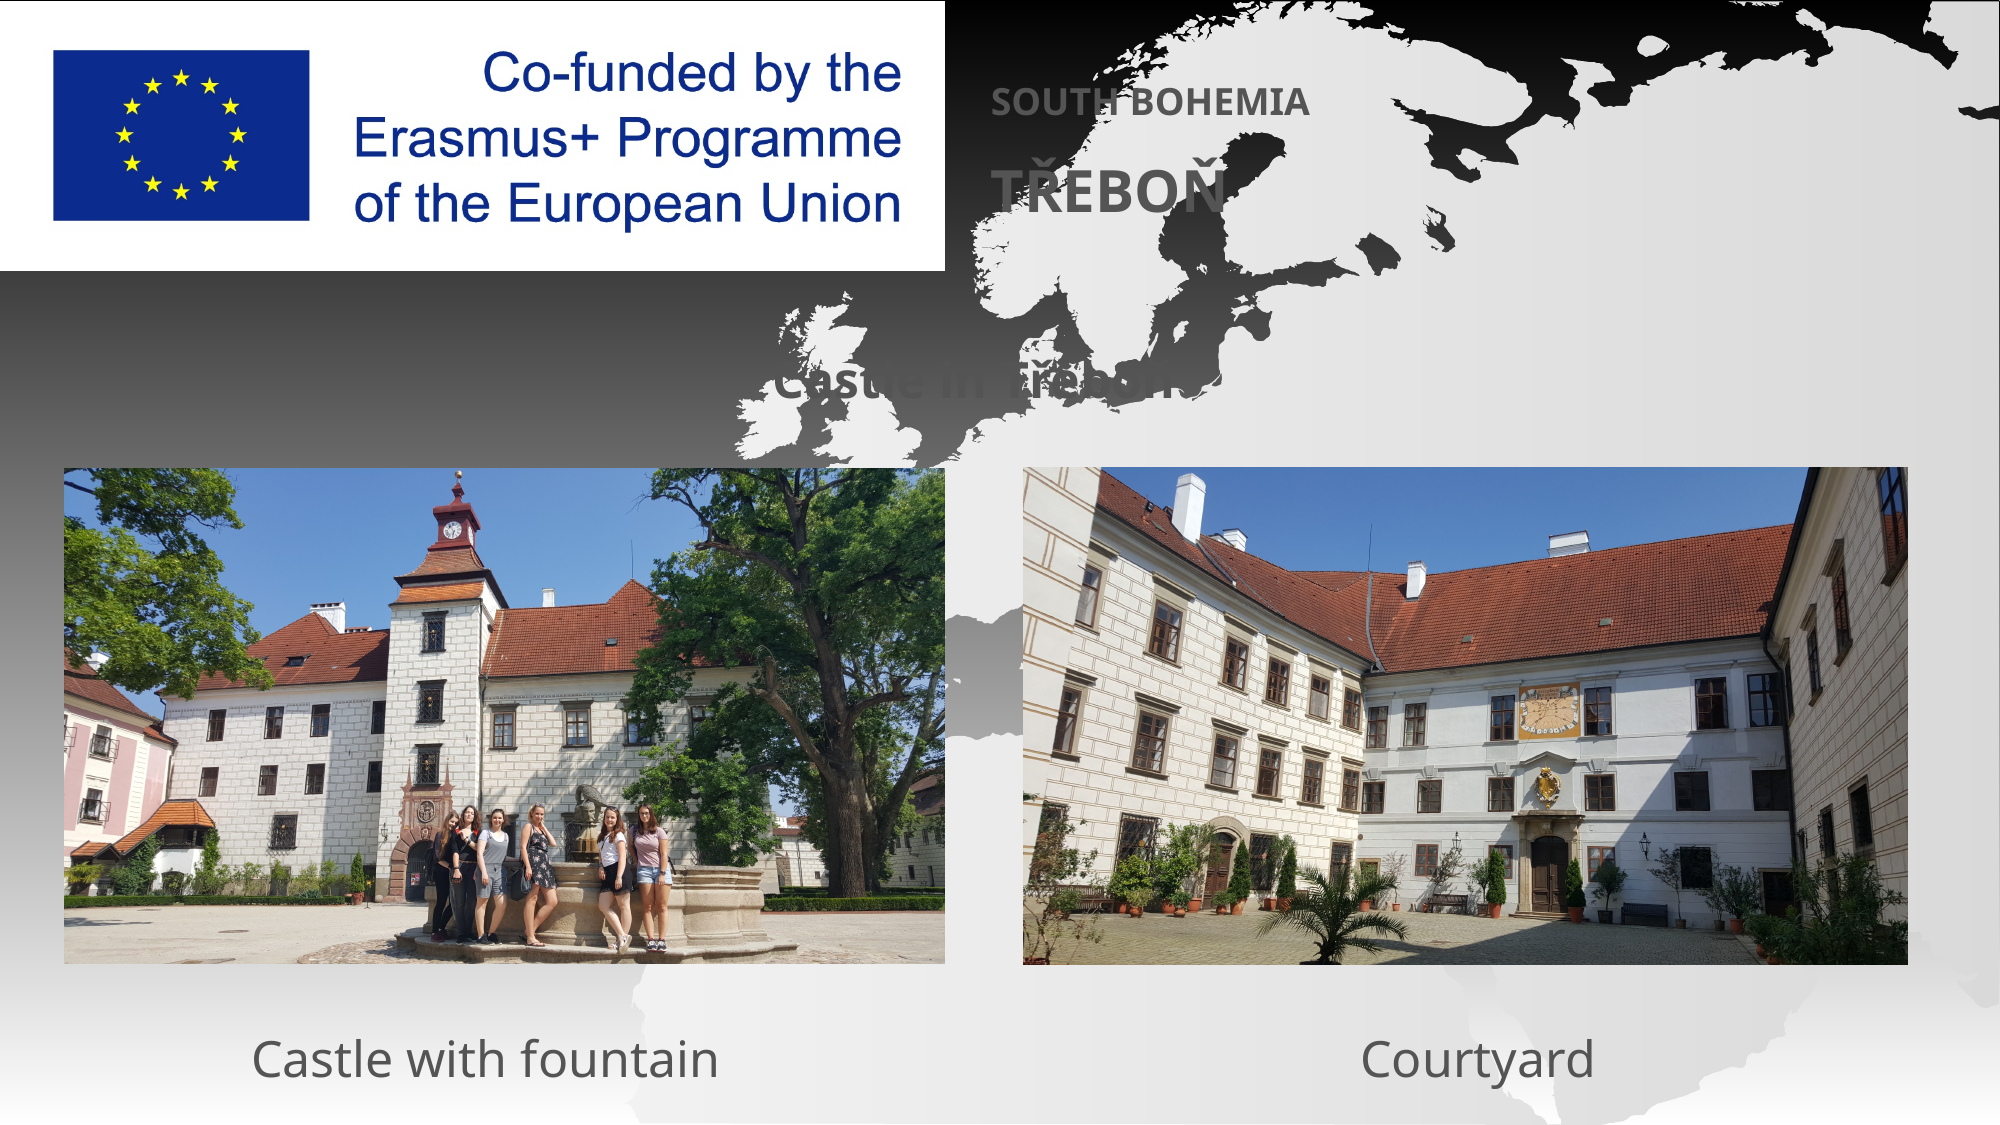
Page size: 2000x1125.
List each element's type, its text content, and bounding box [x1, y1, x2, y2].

picture [1023, 467, 1908, 966]
text_box SOUTH BOHEMIA TŘEBOŇ [976, 68, 1945, 237]
picture [64, 468, 945, 965]
text_box Castle with fountain [66, 1020, 906, 1098]
text_box Courtyard [1023, 1020, 1933, 1098]
picture [0, 1, 945, 271]
text_box Castle in Třeboň [29, 342, 1920, 419]
